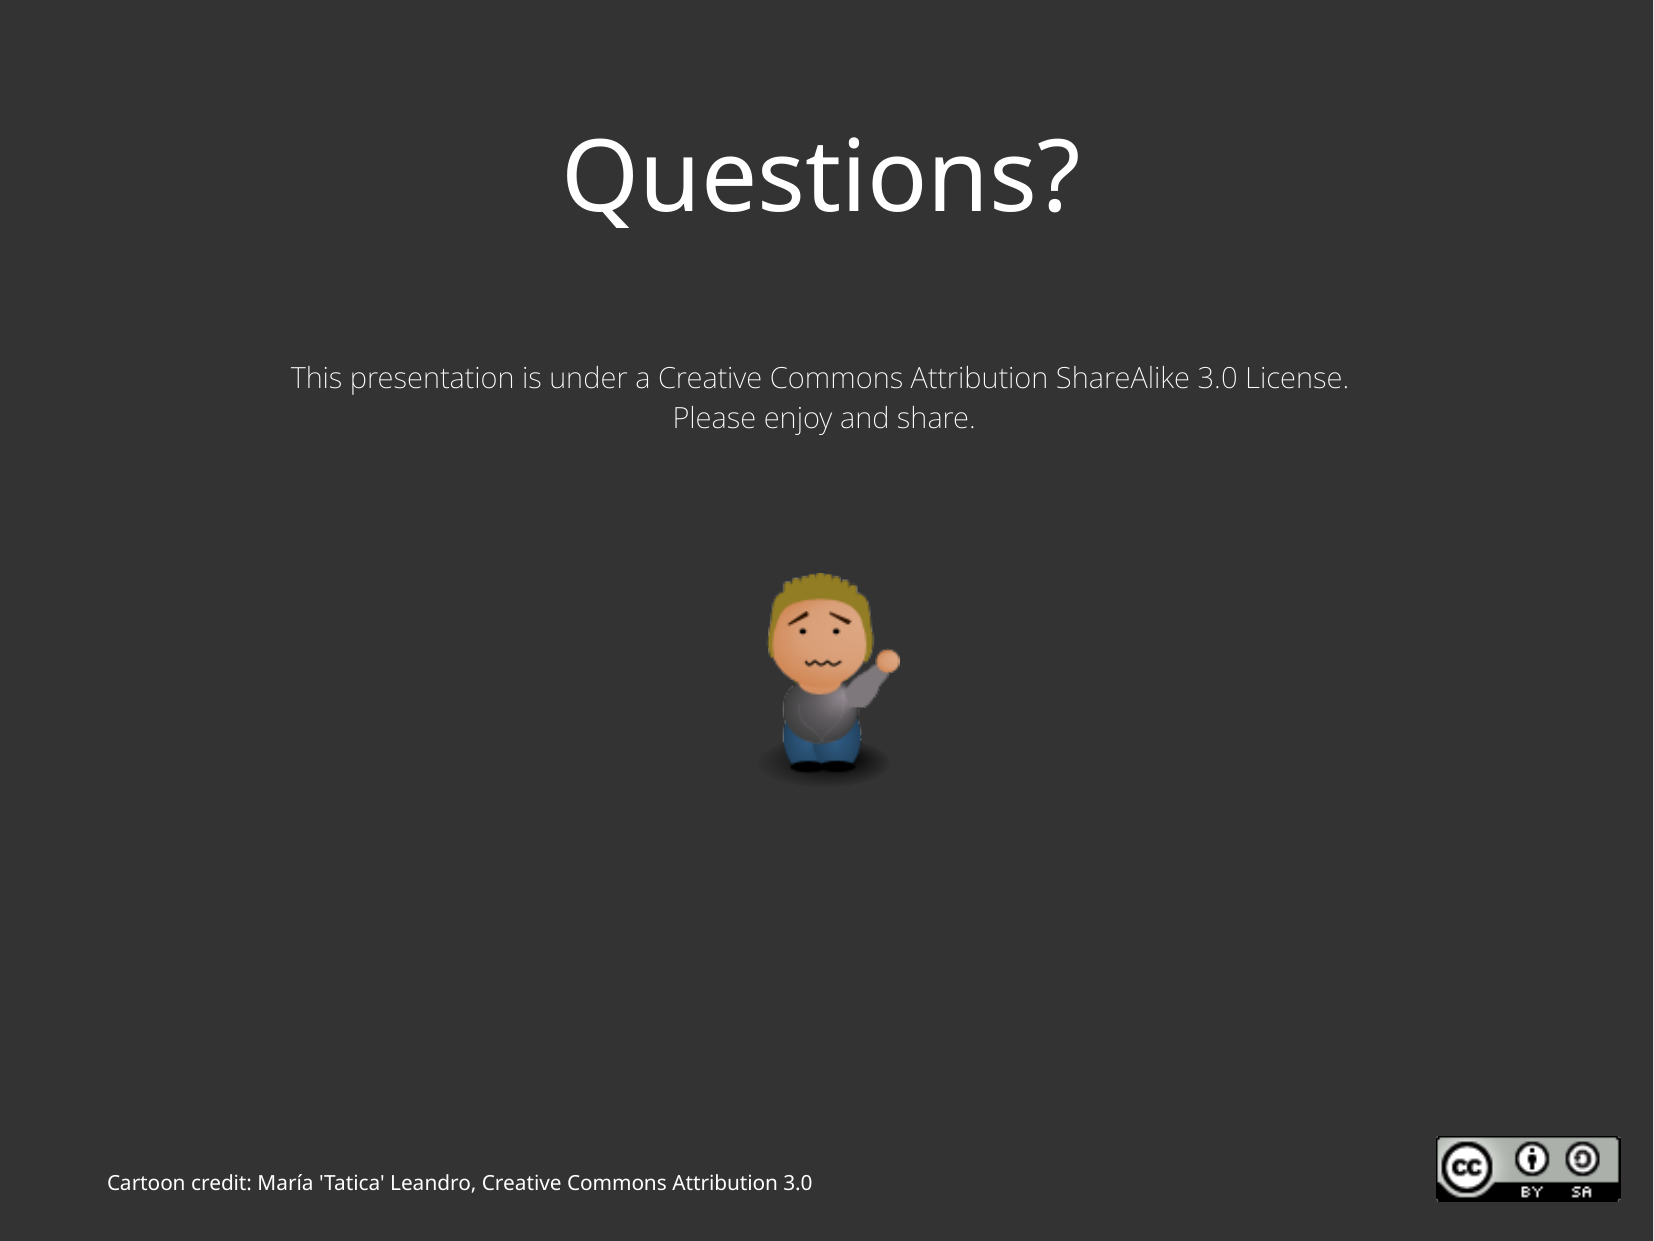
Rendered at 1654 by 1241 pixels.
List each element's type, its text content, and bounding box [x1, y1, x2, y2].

text_box This presentation is under a Creative Commons Attribution ShareAlike 3.0 License. Please enjoy and share. [47, 358, 1601, 436]
title Questions? [71, 41, 1572, 304]
picture [1436, 1136, 1621, 1202]
picture [756, 573, 900, 789]
text_box Cartoon credit: María 'Tatica' Leandro, Creative Commons Attribution 3.0 [107, 1153, 1653, 1212]
